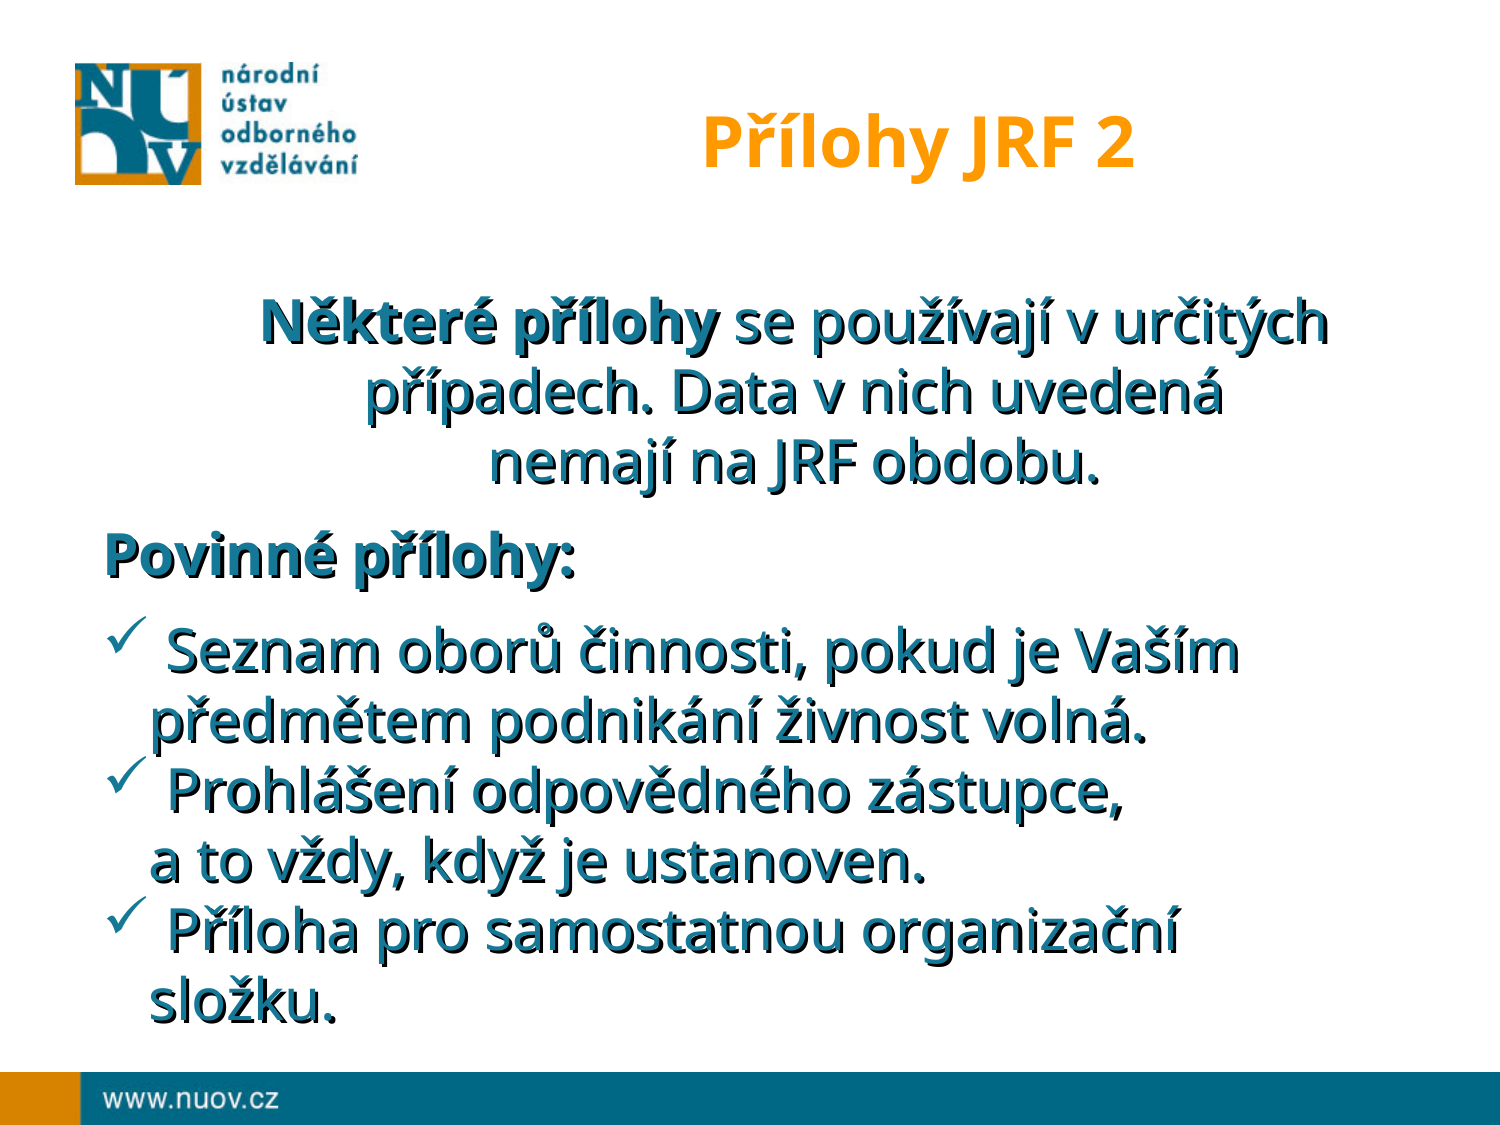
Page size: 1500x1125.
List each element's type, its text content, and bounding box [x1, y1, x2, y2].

text_box [0, 1072, 1500, 1125]
title Přílohy JRF 2 [412, 45, 1425, 233]
text_box Některé přílohy se používají v určitých případech. Data v nich uvedená nemají na JRF obdobu. Povinné přílohy: Seznam oborů činnosti, pokud je Vaším předmětem podnikání živnost volná. Prohlášení odpovědného zástupce, a to vždy, když je ustanoven. Příloha pro samostatnou organizační složku. [87, 274, 1500, 1041]
text_box [75, 62, 358, 185]
